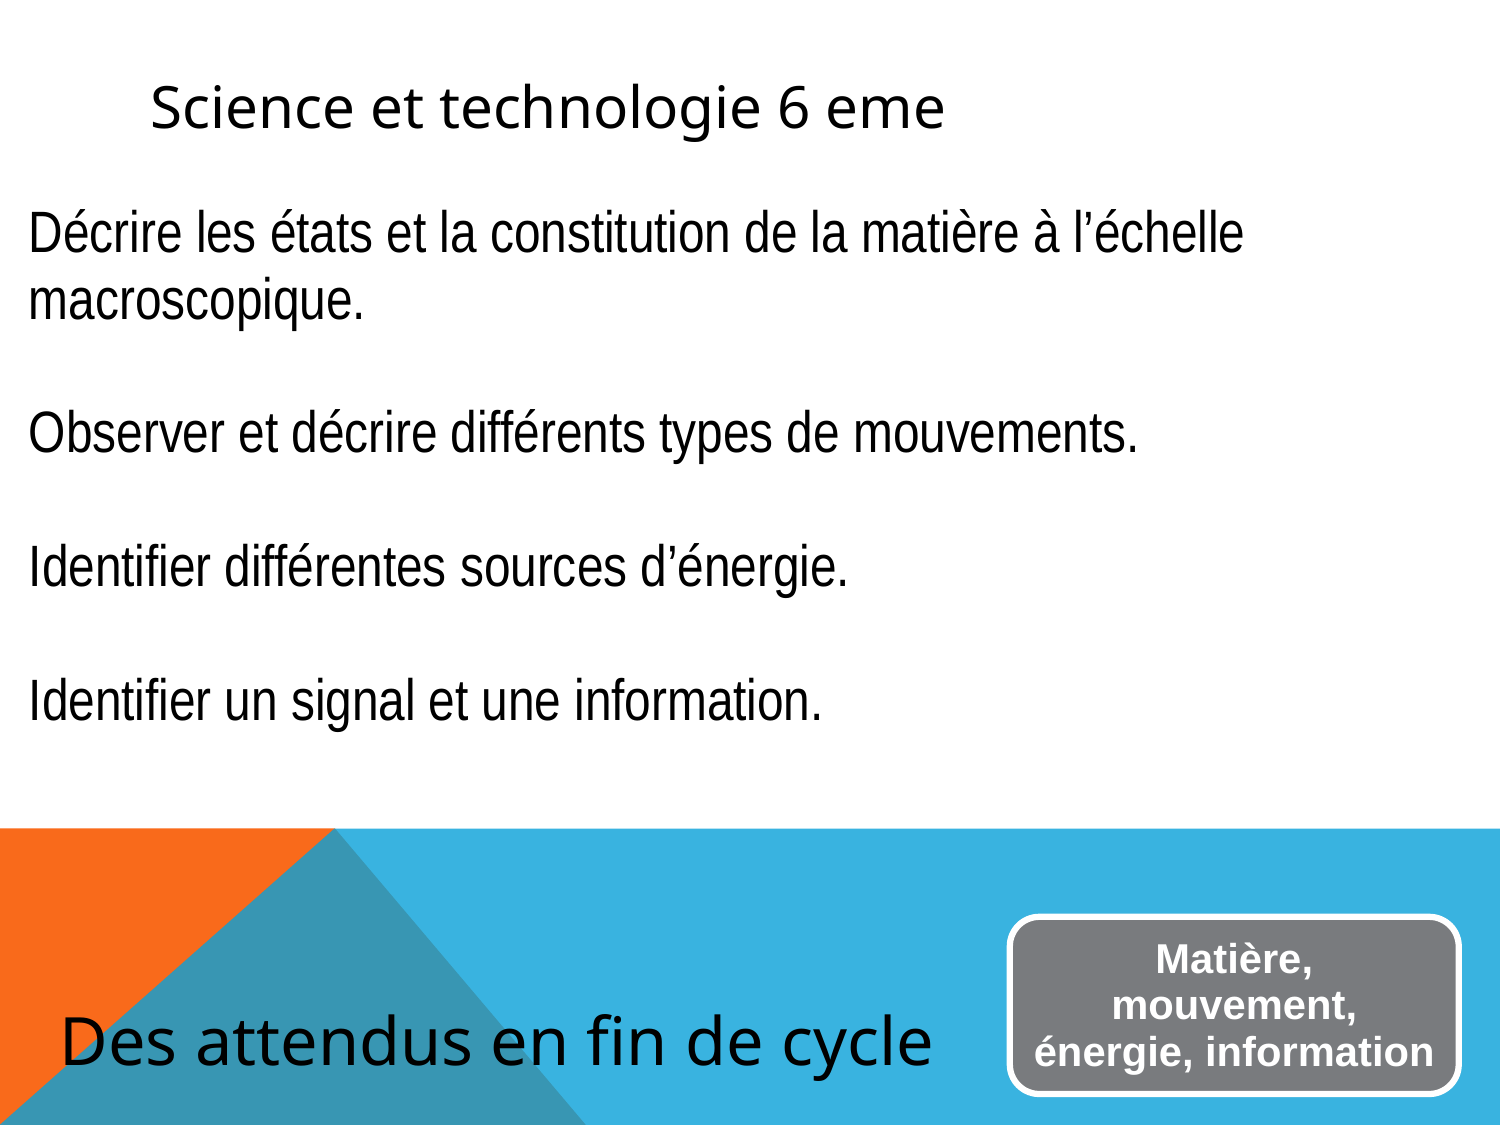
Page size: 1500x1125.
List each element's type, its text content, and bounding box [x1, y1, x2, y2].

text_box Science et technologie 6 eme [135, 58, 1370, 149]
text_box Des attendus en fin de cycle [44, 986, 951, 1092]
text_box Matière, mouvement, énergie, information [1009, 916, 1459, 1094]
text_box Décrire les états et la constitution de la matière à l’échelle macroscopique. Observer et décrire différents types de mouvements. Identifier différentes sources d’énergie. Identifier un signal et une information. [14, 190, 1424, 740]
